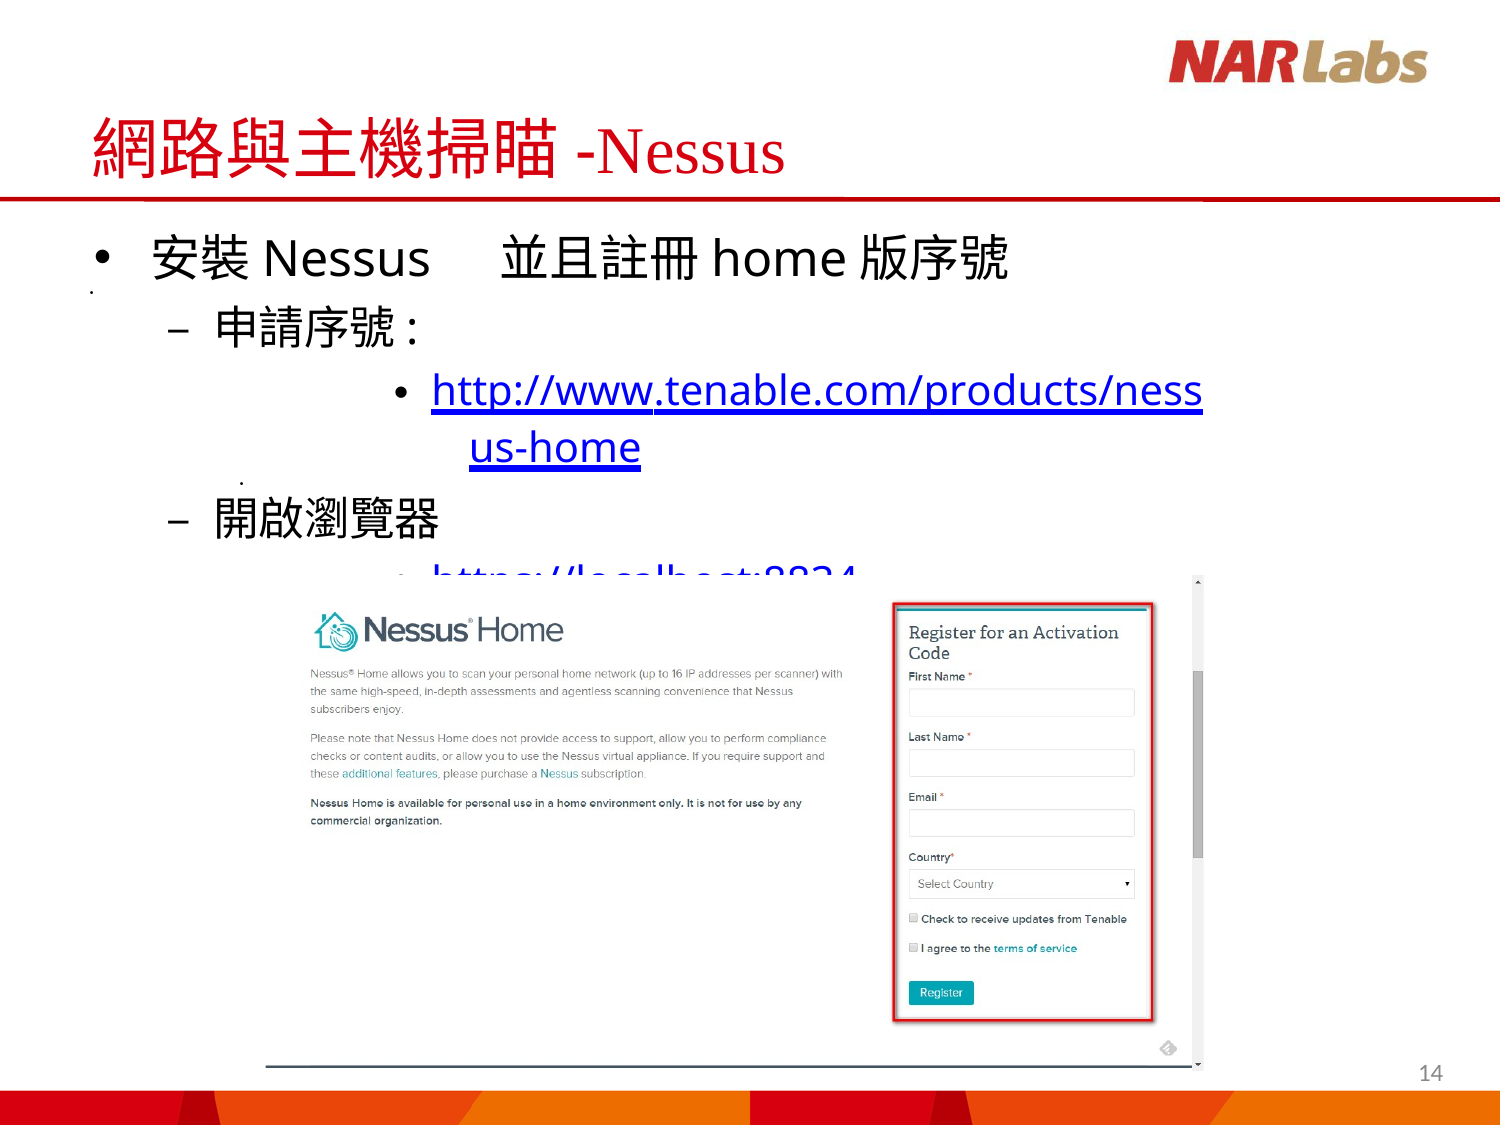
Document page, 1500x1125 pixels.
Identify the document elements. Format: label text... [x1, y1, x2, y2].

text_box 安裝Nessus 並且註冊home版序號 – 申請序號: http://www.tenable.com/products/nessus-home – 開啟瀏覽器 https://localhost:8834 [89, 226, 1227, 541]
text_box 11 [1414, 1056, 1448, 1090]
title 網路與主機掃瞄-Nessus [89, 107, 1411, 189]
text_box [266, 576, 1204, 1070]
